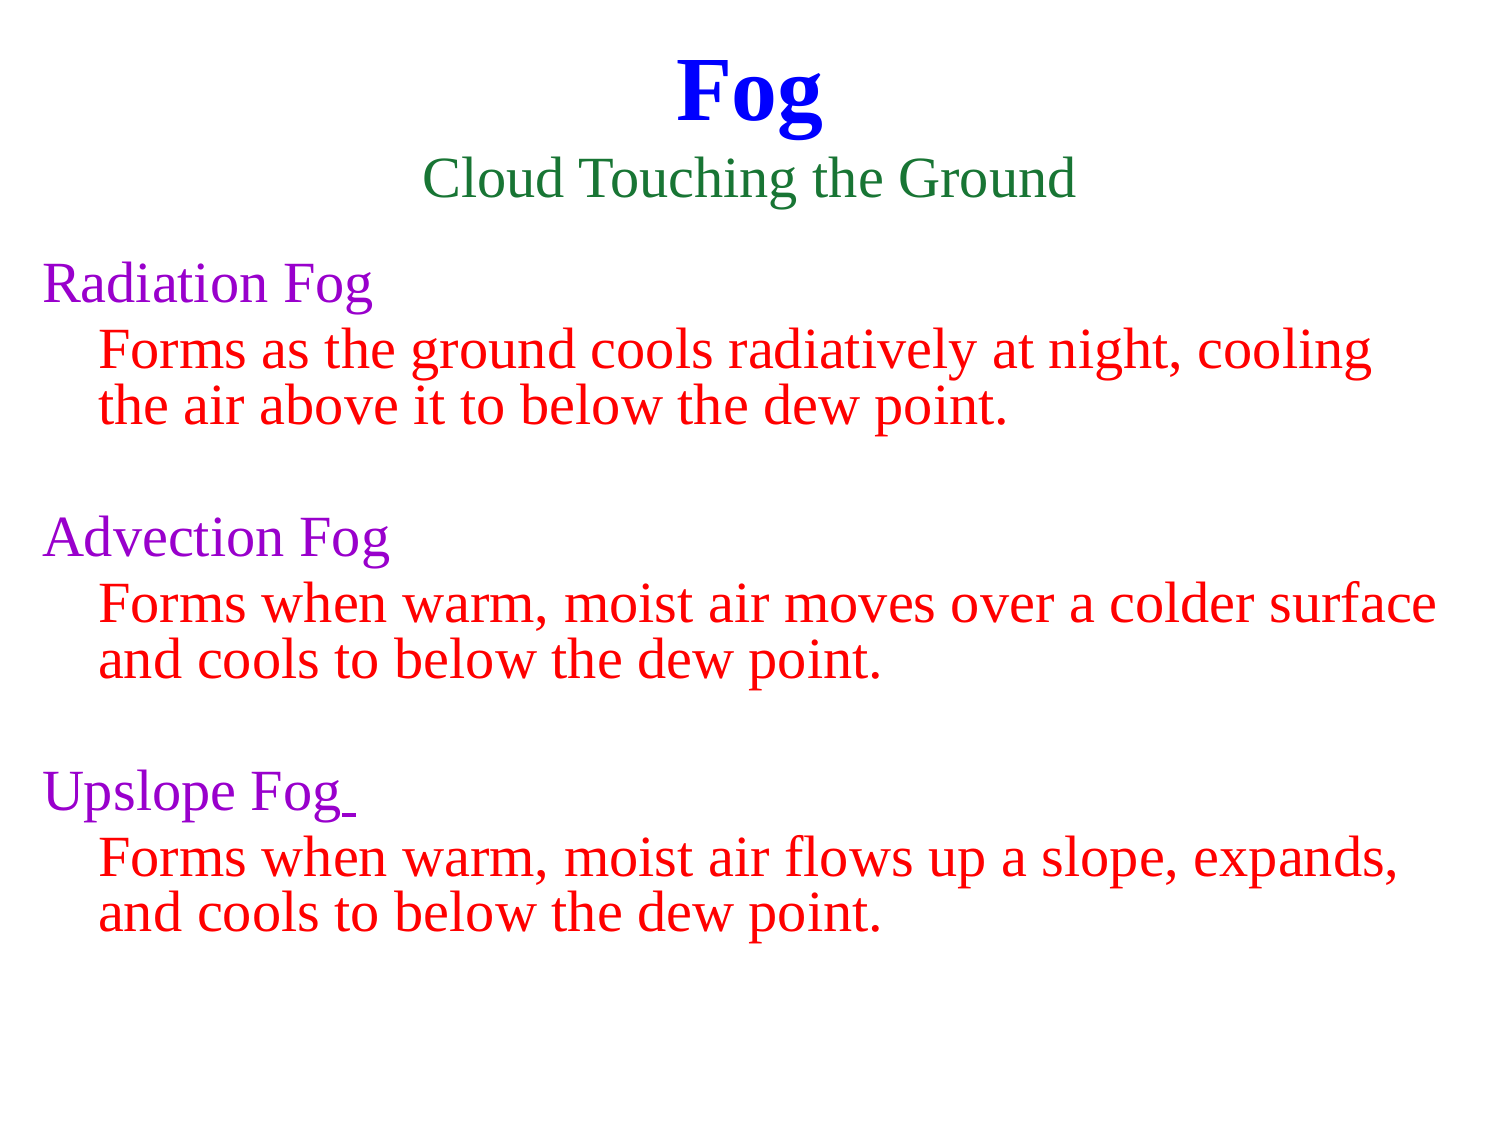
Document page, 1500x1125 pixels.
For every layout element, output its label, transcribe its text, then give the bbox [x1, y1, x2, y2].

title Fog Cloud Touching the Ground [75, 24, 1425, 213]
list Radiation Fog Forms as the ground cools radiatively at night, cooling the air above it to below the dew point. Advection Fog Forms when warm, moist air moves over a colder surface and cools to below the dew point. Upslope Fog Forms when warm, moist air flows up a slope, expands, and cools to below the dew point. [27, 249, 1465, 1000]
